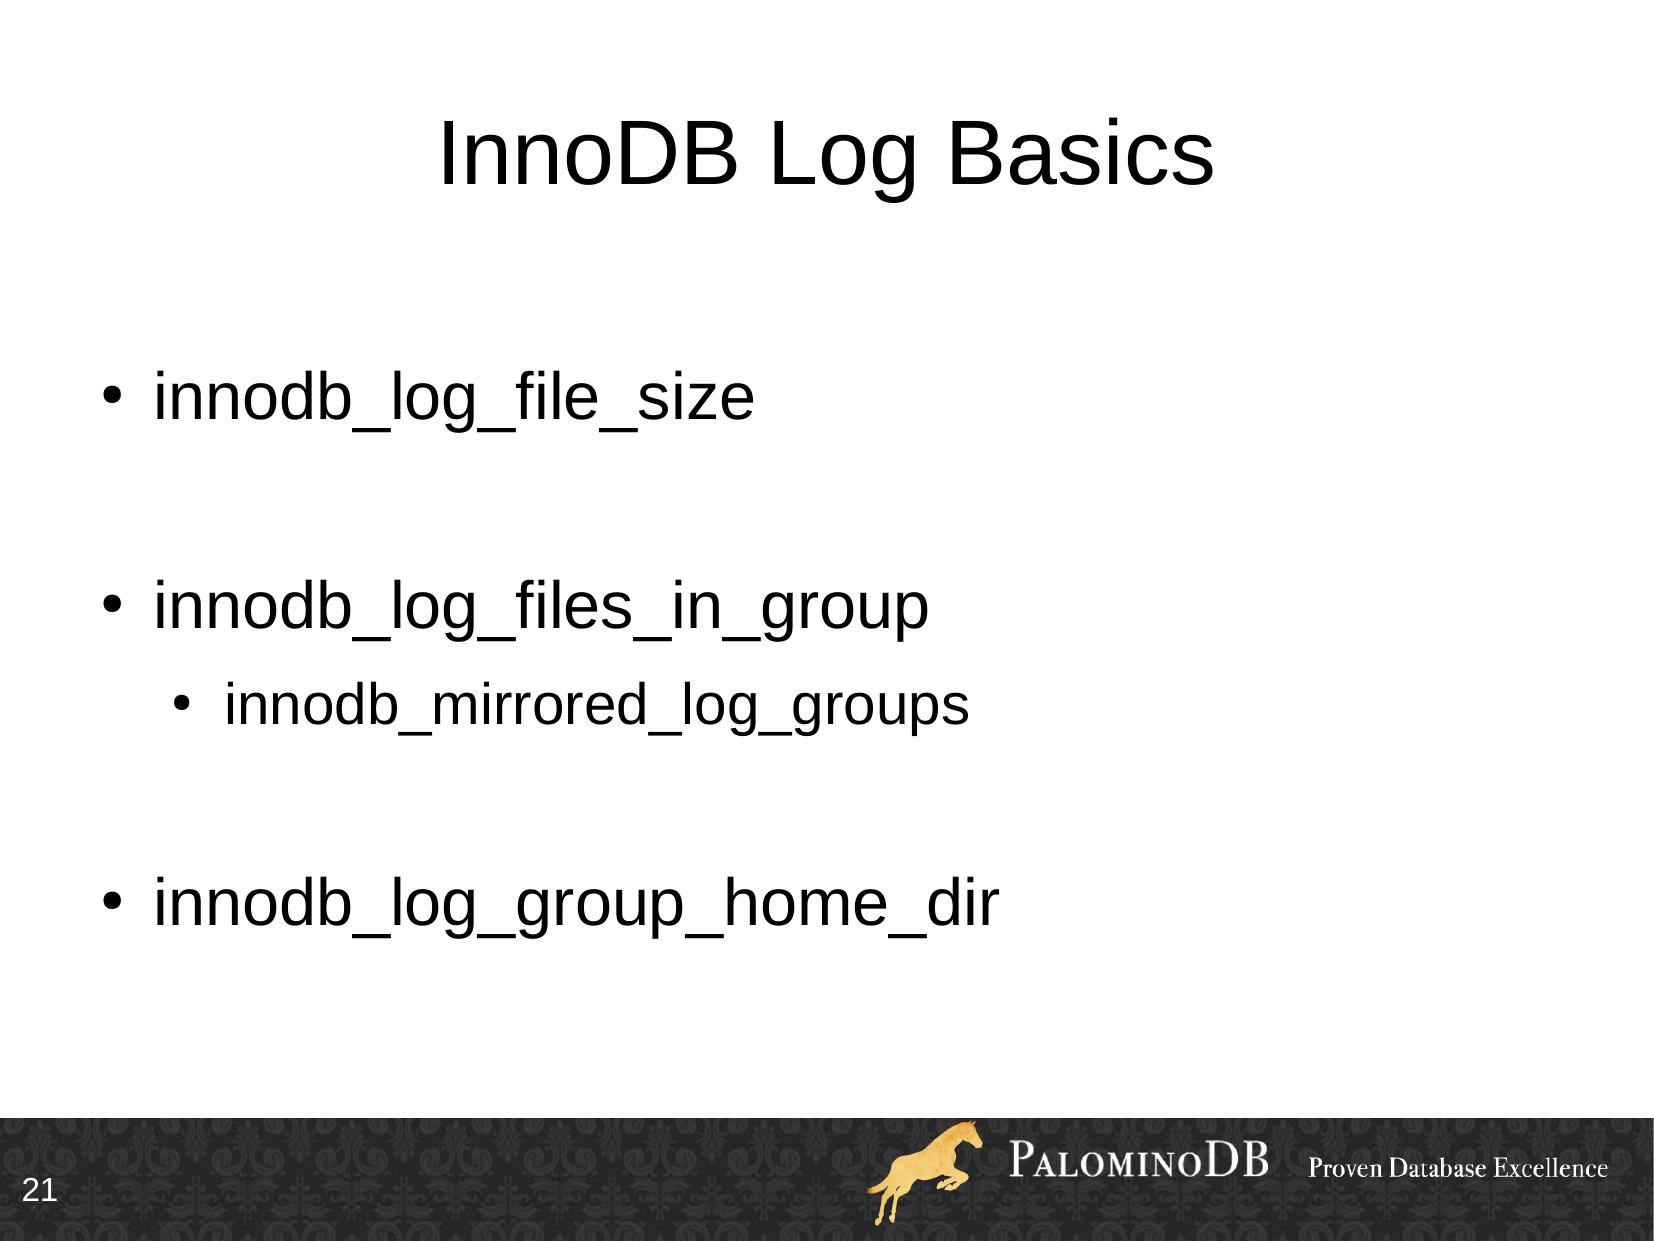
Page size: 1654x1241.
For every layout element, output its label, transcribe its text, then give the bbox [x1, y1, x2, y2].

picture [0, 1109, 1654, 1241]
list innodb_log_file_size innodb_log_files_in_group innodb_mirrored_log_groups innodb_log_group_home_dir [82, 254, 1571, 1074]
title InnoDB Log Basics [82, 49, 1571, 254]
